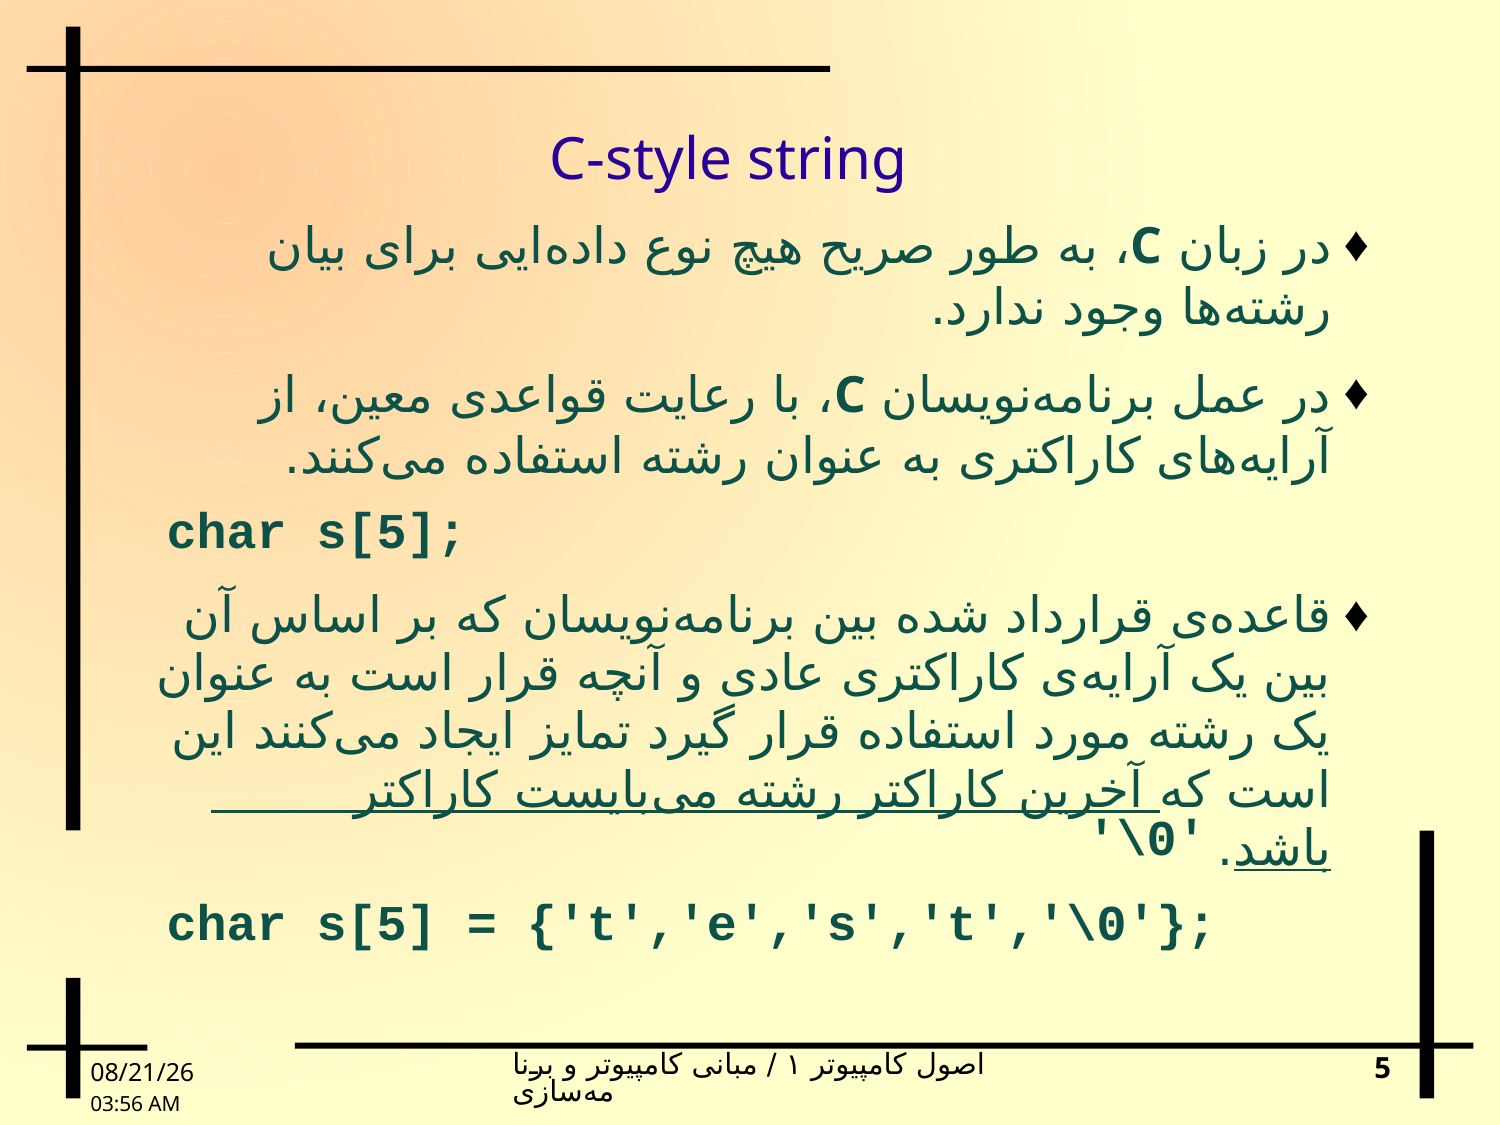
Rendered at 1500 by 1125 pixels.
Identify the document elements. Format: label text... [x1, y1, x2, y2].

title C-style string [113, 96, 1344, 210]
list در زبان C، به طور صریح هیچ نوع داده‌ایی برای بیان رشته‌ها وجود ندارد. در عمل برنامه‌نویسان C، با رعایت قواعدی معین، از آرایه‌های کاراکتری به عنوان رشته استفاده می‌کنند. char s[5]; قاعده‌ی قرارداد شده بین برنامه‌نویسان که بر اساس آن بین یک آرایه‌ی کاراکتری عادی و آنچه قرار است به عنوان یک رشته مورد استفاده قرار گیرد تمایز ایجاد می‌کنند این است که آخرین کاراکتر رشته می‌بایست کاراکتر باشد. char s[5] = {'t','e','s','t','\0'}; [113, 210, 1422, 960]
